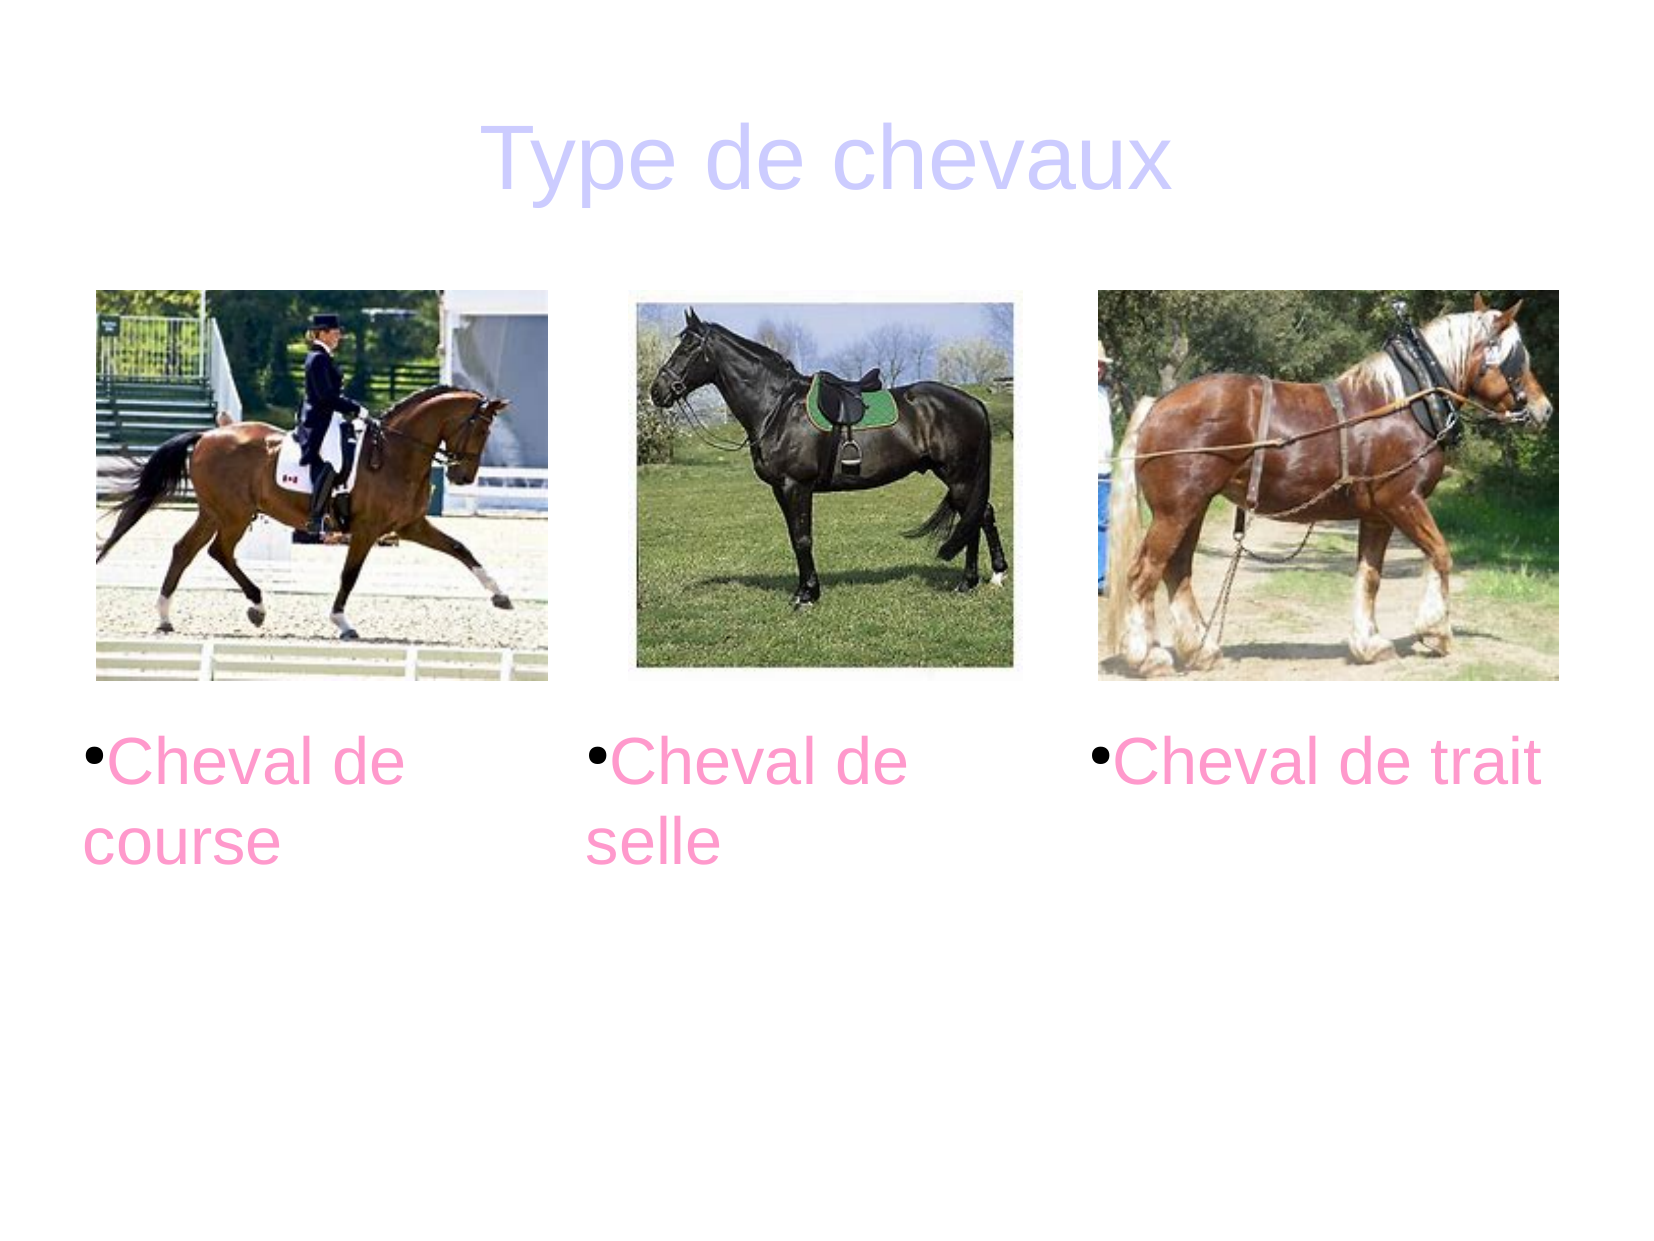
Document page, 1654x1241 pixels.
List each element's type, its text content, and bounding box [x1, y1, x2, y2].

picture [96, 290, 548, 681]
list Cheval de selle [585, 717, 1065, 1109]
picture [1098, 290, 1559, 681]
list Cheval de trait [1088, 717, 1569, 1109]
title Type de chevaux [82, 49, 1571, 257]
list Cheval de course [82, 717, 562, 1109]
picture [628, 290, 1023, 681]
